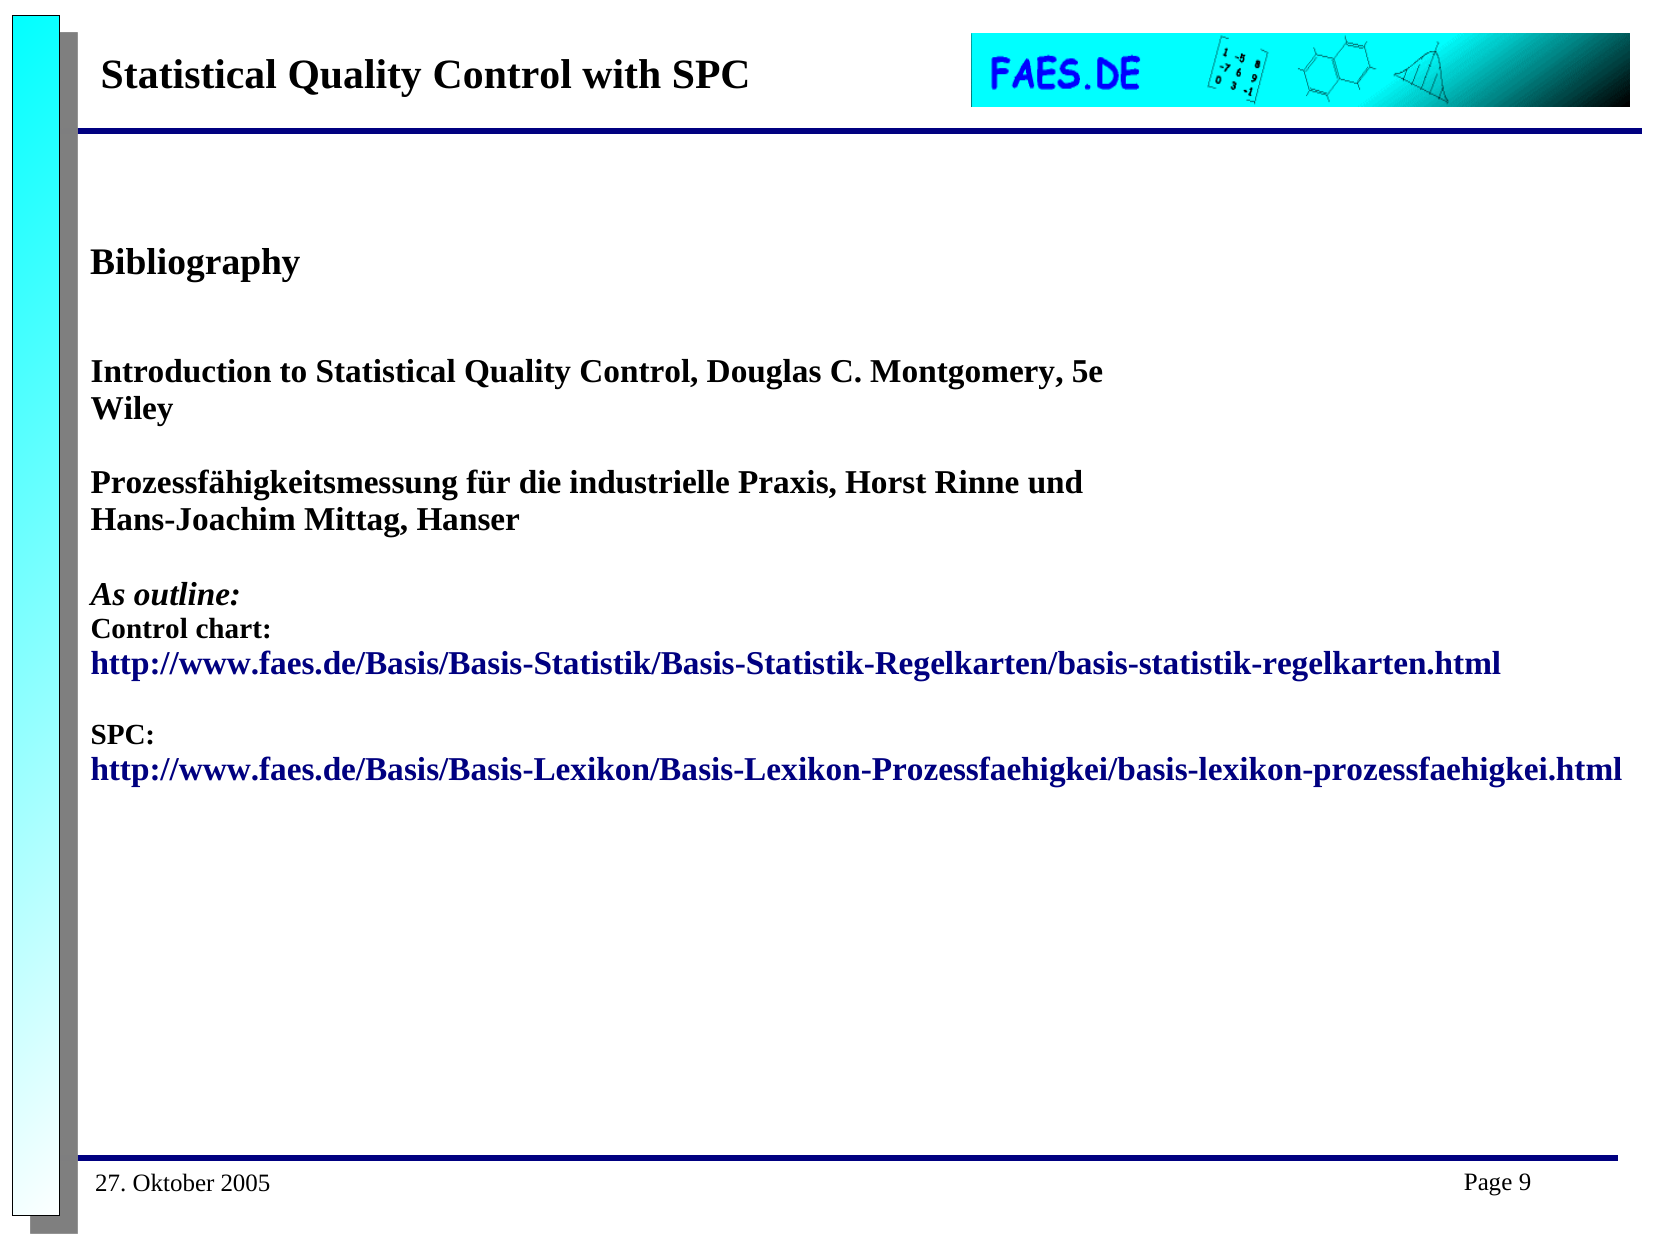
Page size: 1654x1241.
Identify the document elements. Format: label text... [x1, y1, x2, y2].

picture [971, 33, 1630, 108]
text_box October 27, 2005 [95, 1168, 271, 1205]
text_box [12, 15, 60, 1216]
text_box Statistical Quality Control with SPC [100, 51, 810, 100]
text_box Bibliography [90, 240, 302, 284]
text_box Introduction to Statistical Quality Control, Douglas C. Montgomery, 5e Wiley Prozessfähigkeitsmessung für die industrielle Praxis, Horst Rinne und Hans-Joachim Mittag, Hanser As outline: Control chart: http://www.faes.de/Basis/Basis-Statistik/Basis-Statistik-Regelkarten/basis-statistik-regelkarten.html SPC: http://www.faes.de/Basis/Basis-Lexikon/Basis-Lexikon-Prozessfaehigkei/basis-lexikon-prozessfaehigkei.html [90, 353, 1625, 835]
text_box Page <Nummer> [1463, 1167, 1636, 1207]
